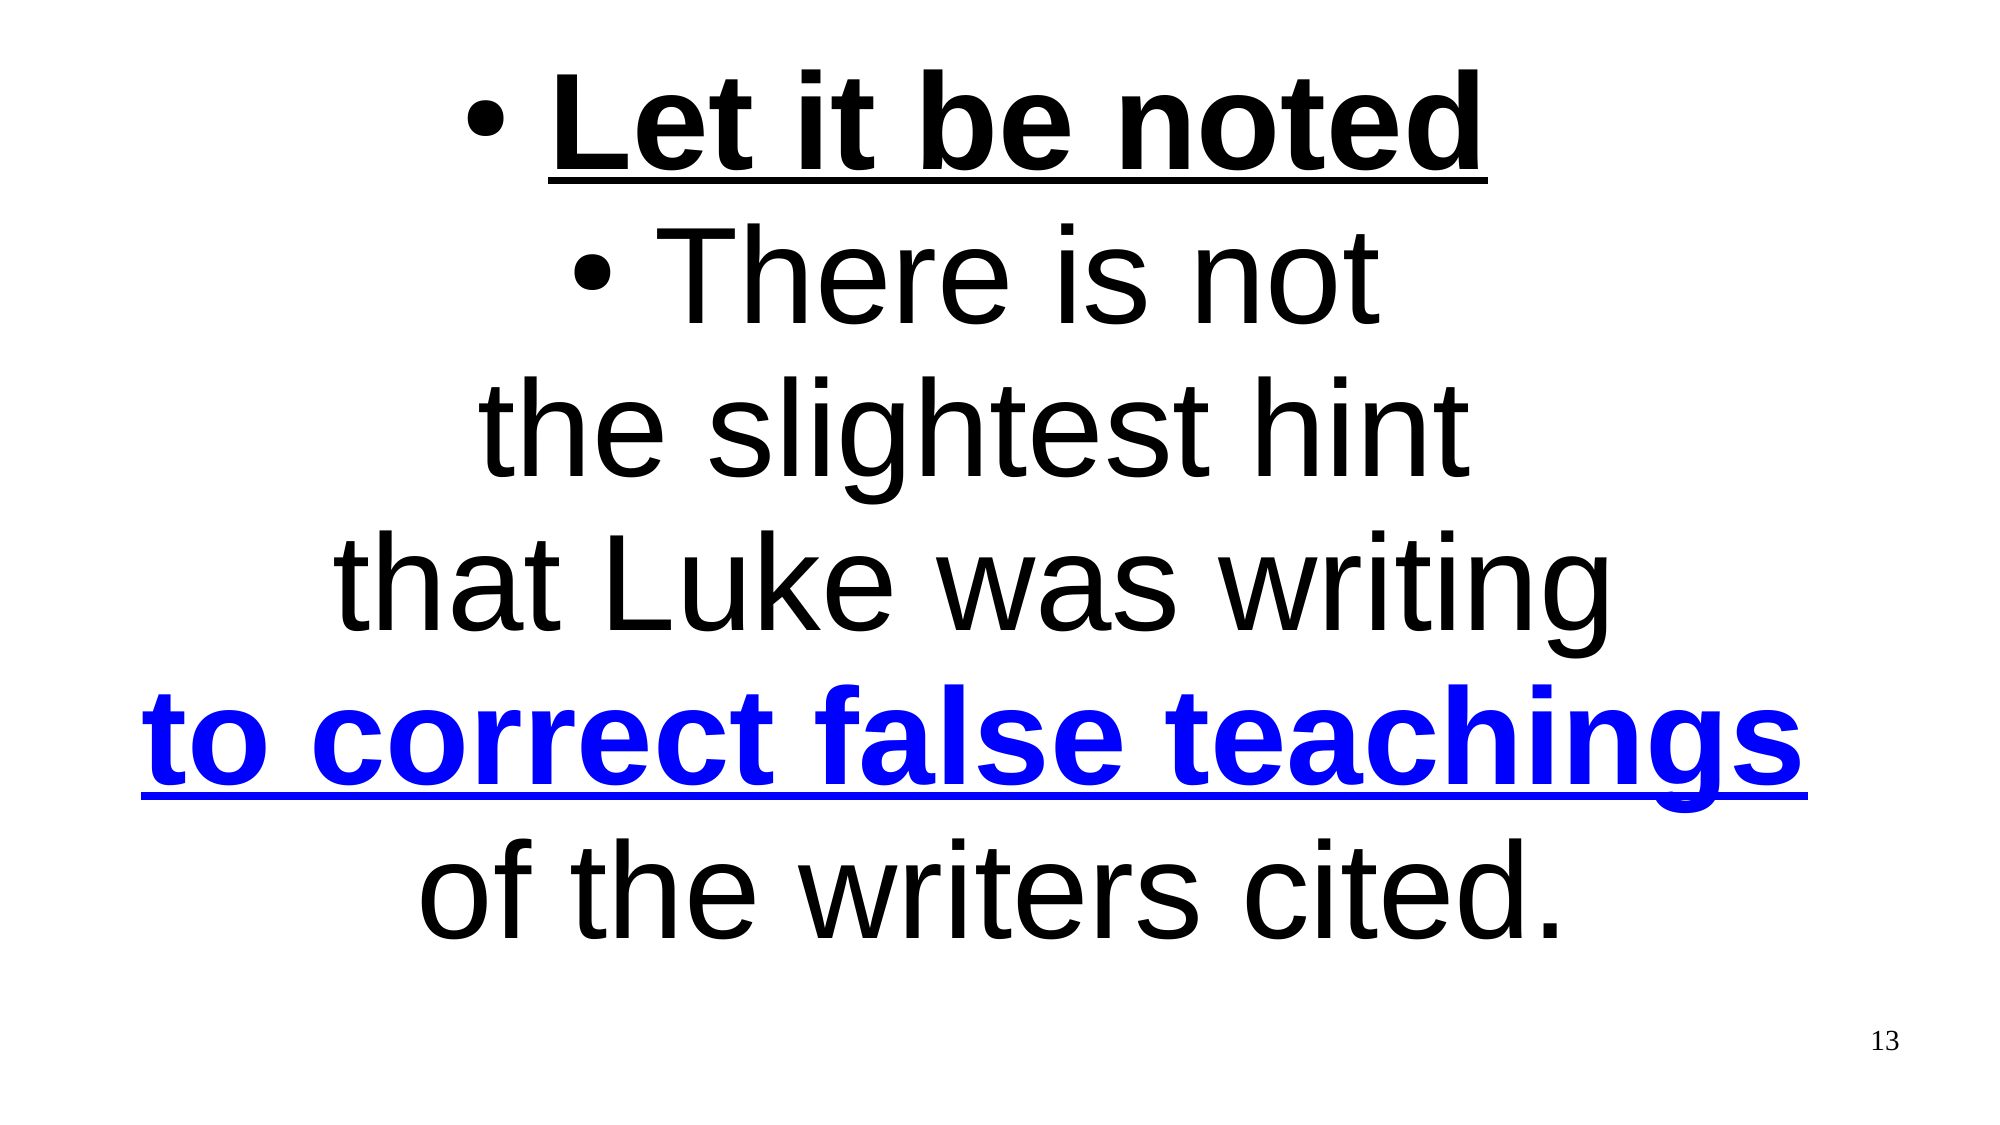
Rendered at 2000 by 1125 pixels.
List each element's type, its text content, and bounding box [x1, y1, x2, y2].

text_box Let it be noted There is not the slightest hint that Luke was writing to correct false teachings of the writers cited. [37, 37, 1951, 1088]
